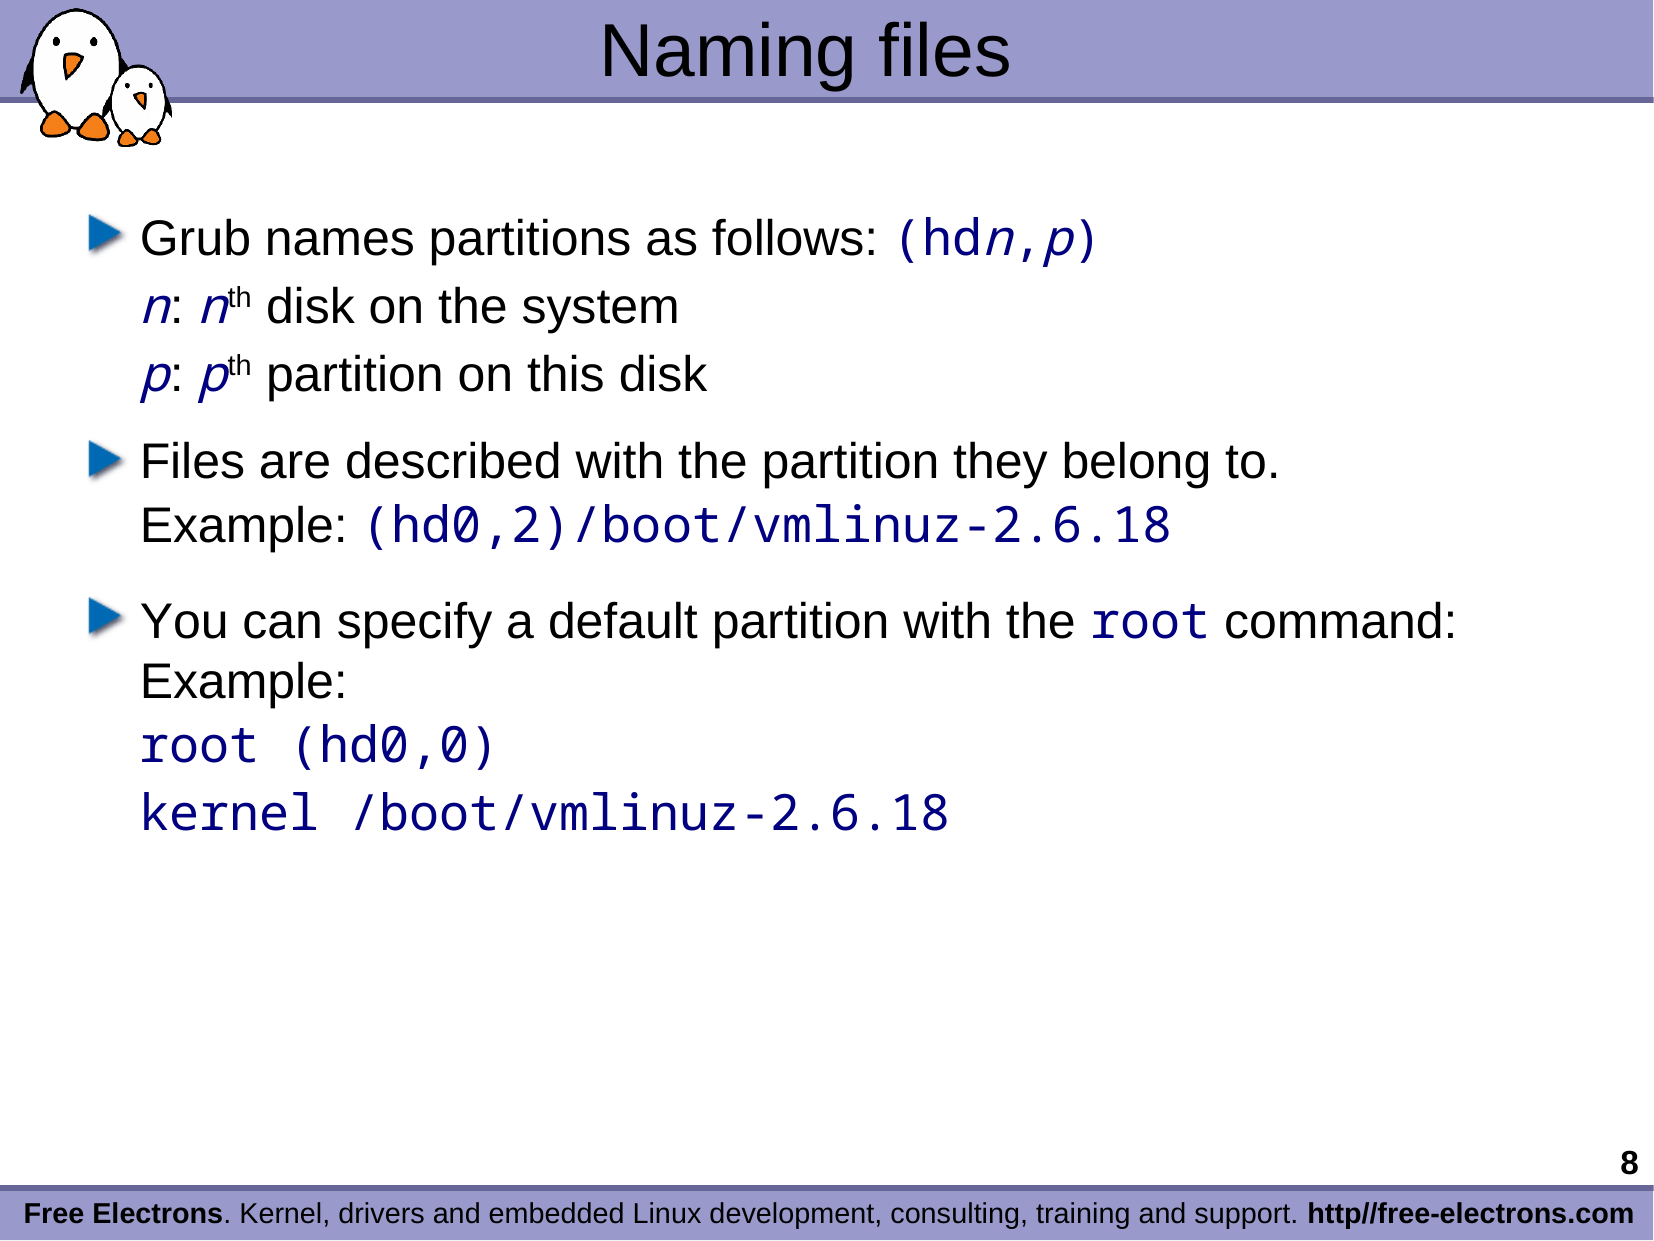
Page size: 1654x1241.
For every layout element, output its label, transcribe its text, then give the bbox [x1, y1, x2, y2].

picture [20, 8, 172, 147]
list Grub names partitions as follows: (hdn,p) n: nth disk on the system p: pth partition on this disk Files are described with the partition they belong to. Example: (hd0,2)/boot/vmlinuz-2.6.18 You can specify a default partition with the root command: Example: root (hd0,0) kernel /boot/vmlinuz-2.6.18 [68, 201, 1592, 1118]
title Naming files [60, 0, 1551, 101]
